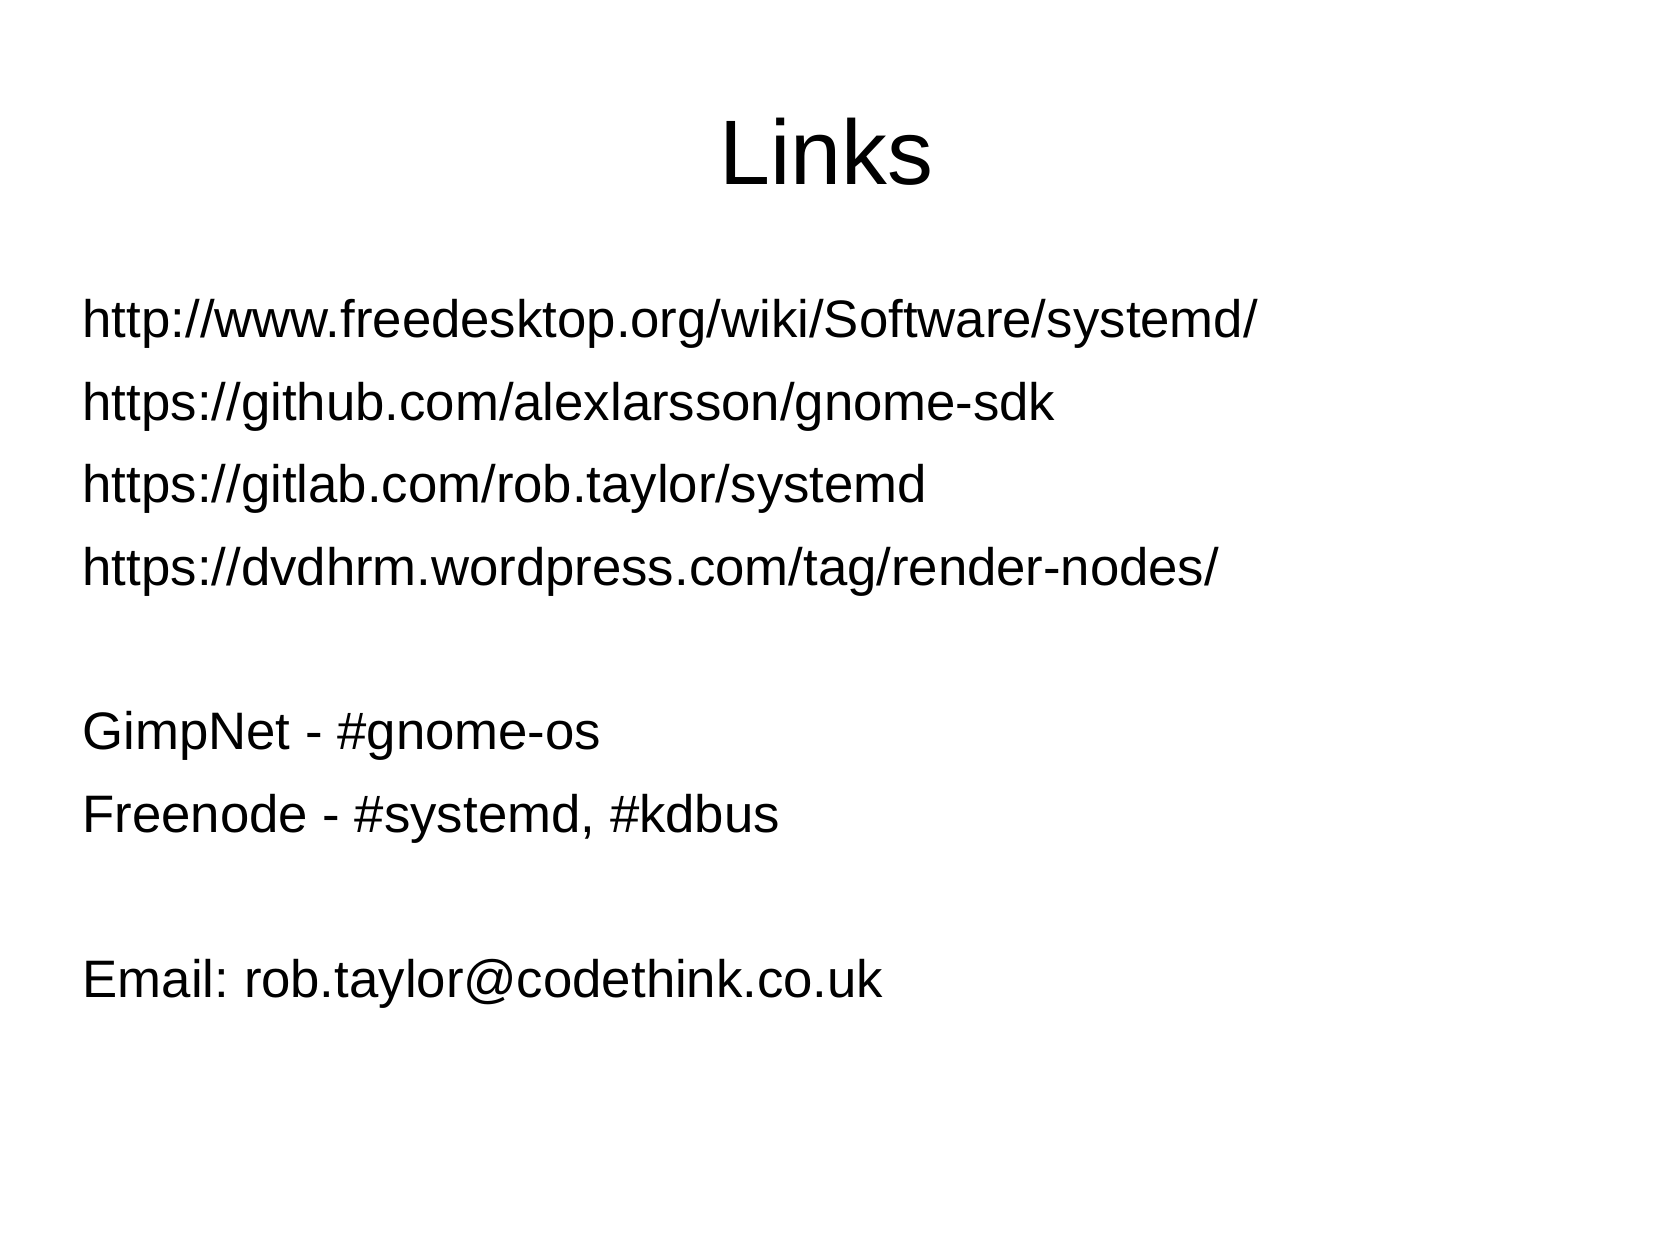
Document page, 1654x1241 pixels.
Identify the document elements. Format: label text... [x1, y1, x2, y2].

list http://www.freedesktop.org/wiki/Software/systemd/ https://github.com/alexlarsson/gnome-sdk https://gitlab.com/rob.taylor/systemd https://dvdhrm.wordpress.com/tag/render-nodes/ GimpNet - #gnome-os Freenode - #systemd, #kdbus Email: rob.taylor@codethink.co.uk [82, 290, 1571, 1010]
title Links [82, 49, 1571, 257]
